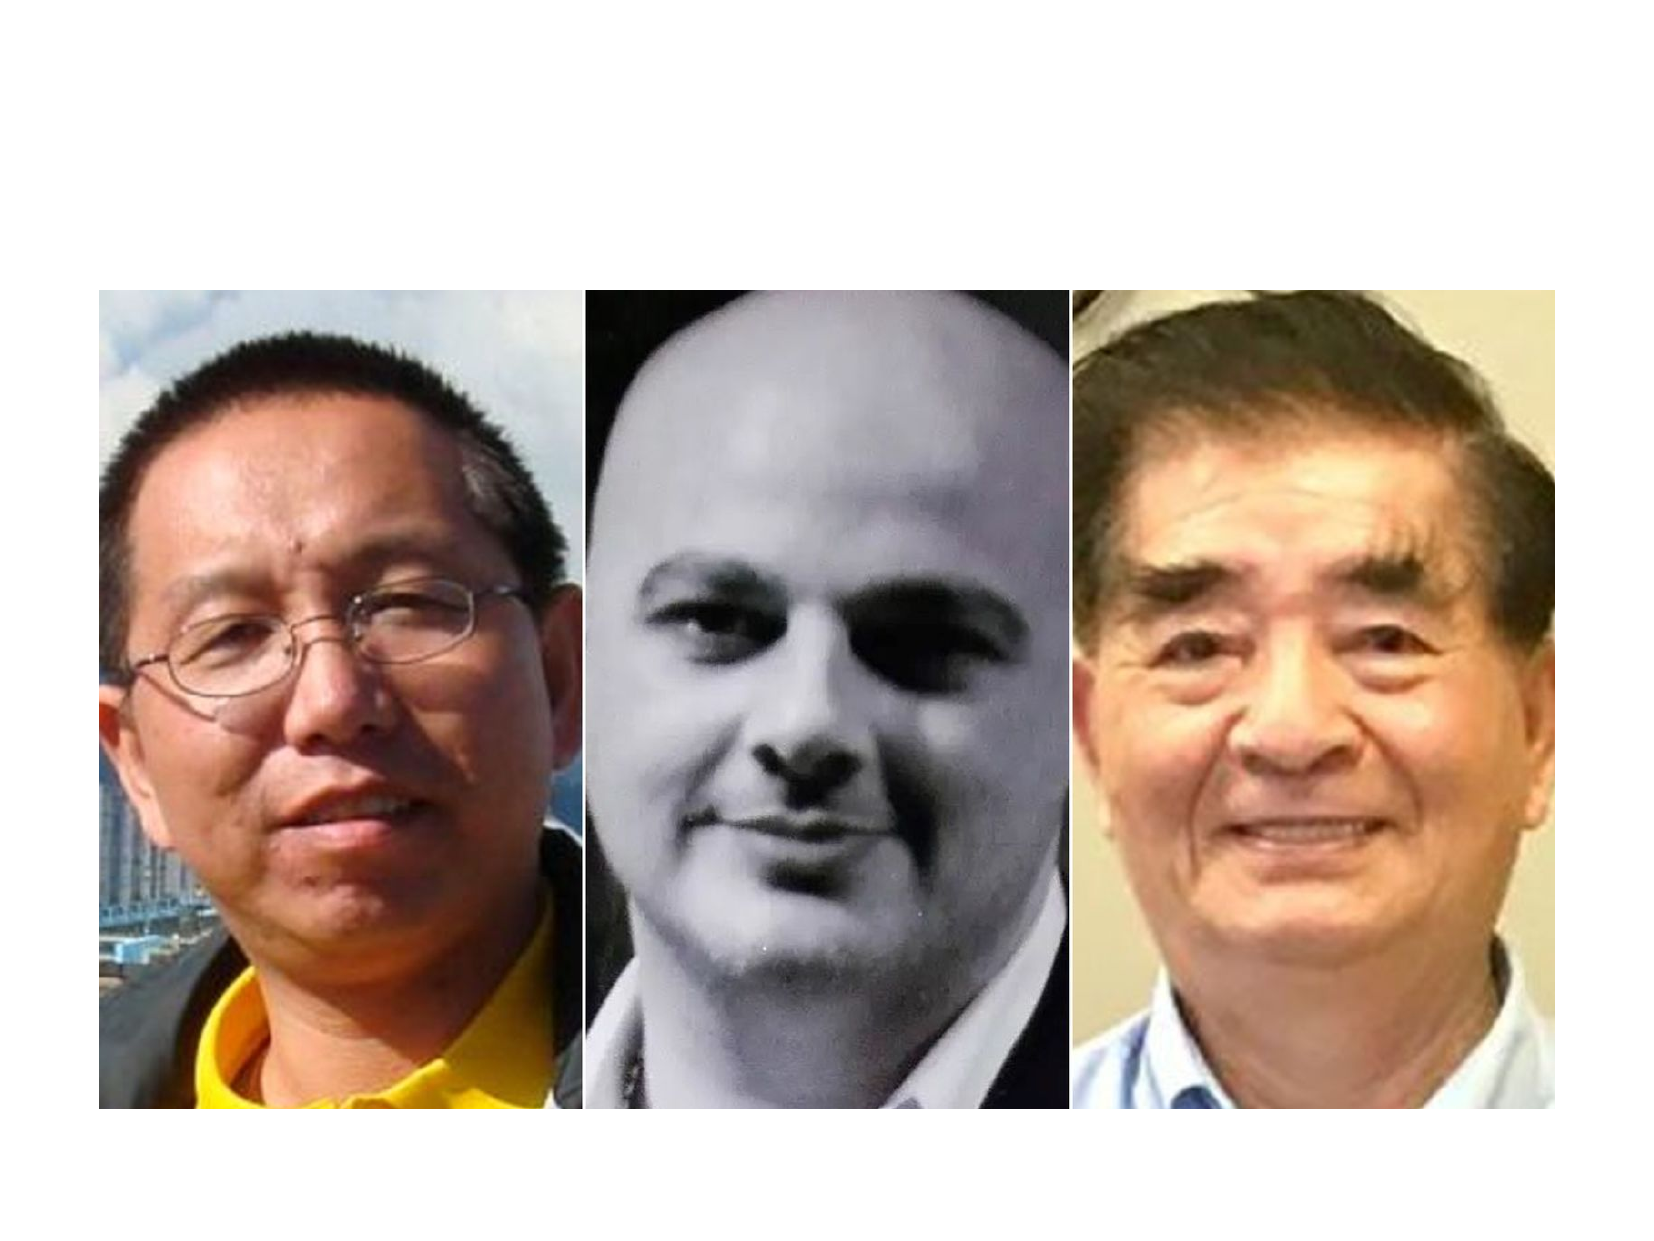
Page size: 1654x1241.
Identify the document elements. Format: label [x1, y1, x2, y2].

picture [99, 290, 1555, 1109]
